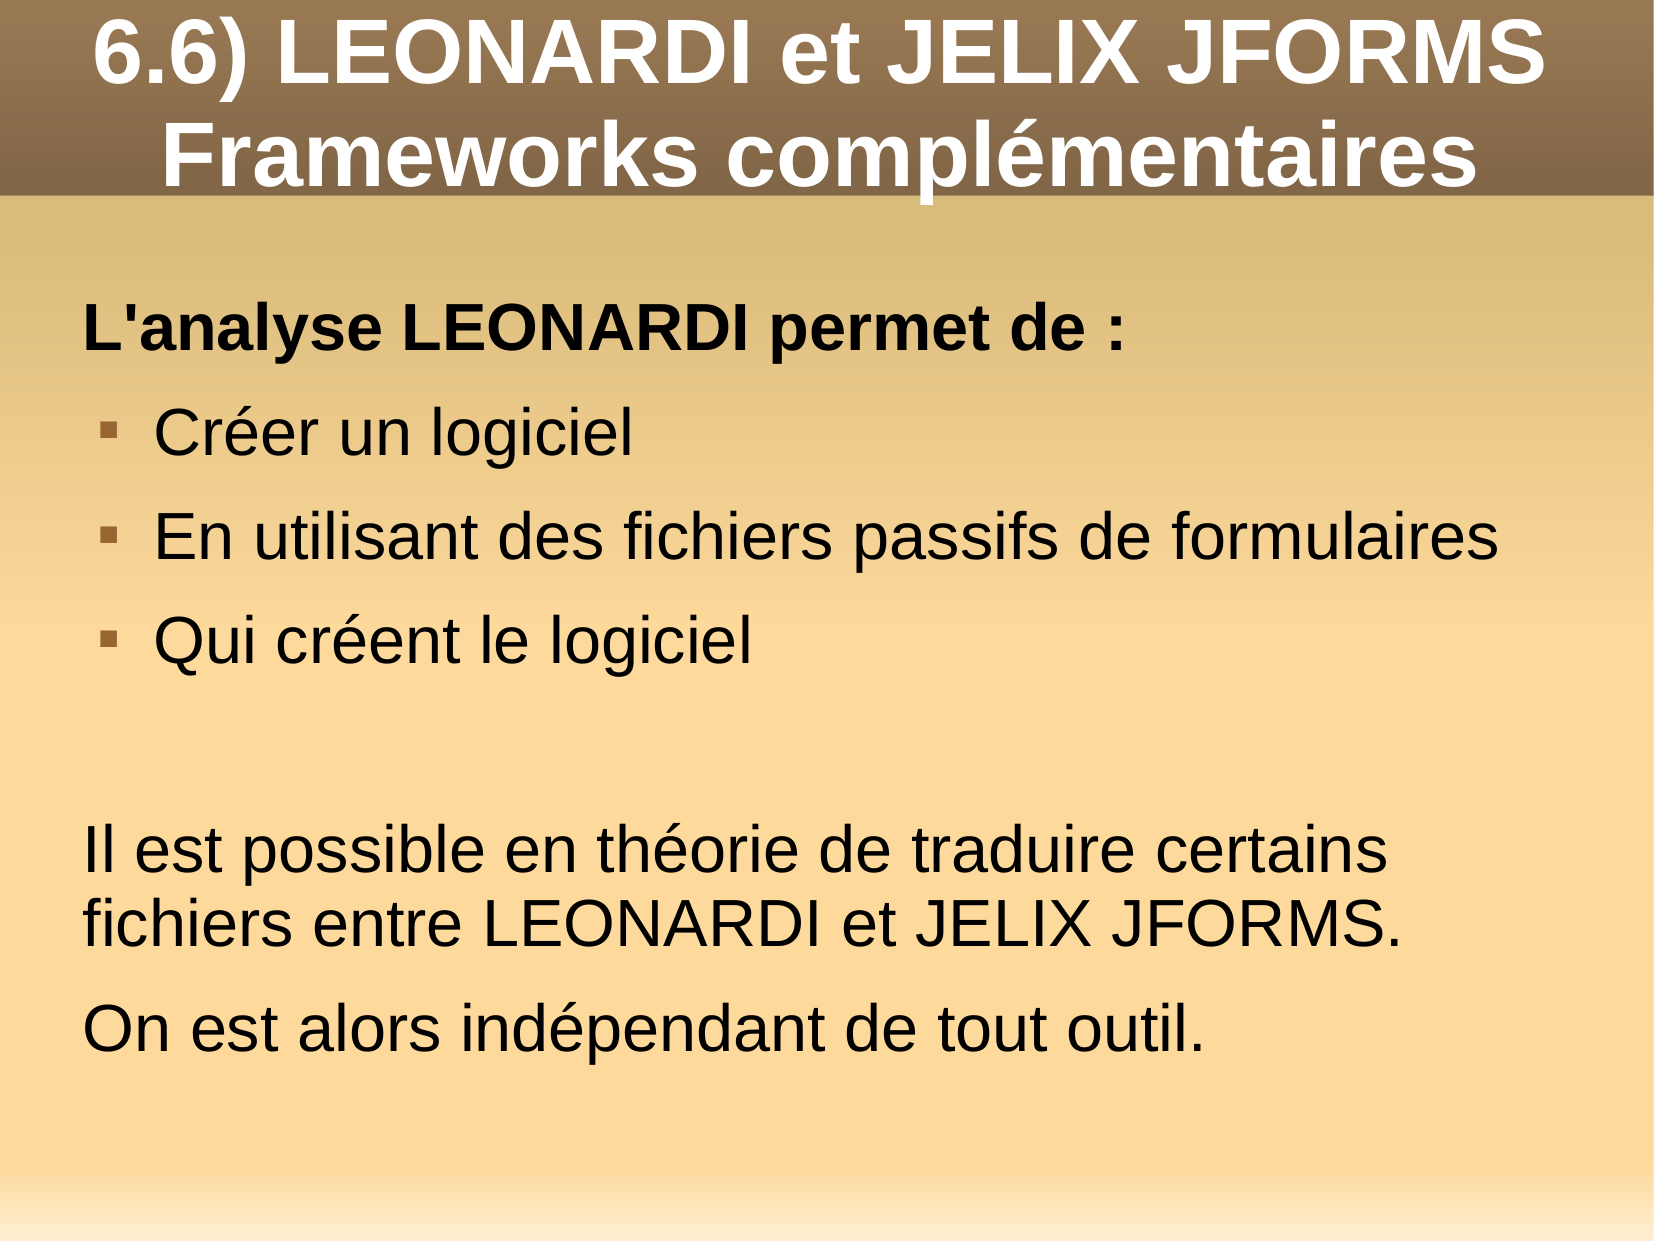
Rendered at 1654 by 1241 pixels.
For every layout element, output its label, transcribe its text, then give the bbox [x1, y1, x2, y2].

picture [0, 0, 1654, 1241]
title 6.6) LEONARDI et JELIX JFORMS Frameworks complémentaires [76, 1, 1565, 207]
list L'analyse LEONARDI permet de : Créer un logiciel En utilisant des fichiers passifs de formulaires Qui créent le logiciel Il est possible en théorie de traduire certains fichiers entre LEONARDI et JELIX JFORMS. On est alors indépendant de tout outil. [82, 290, 1571, 1094]
